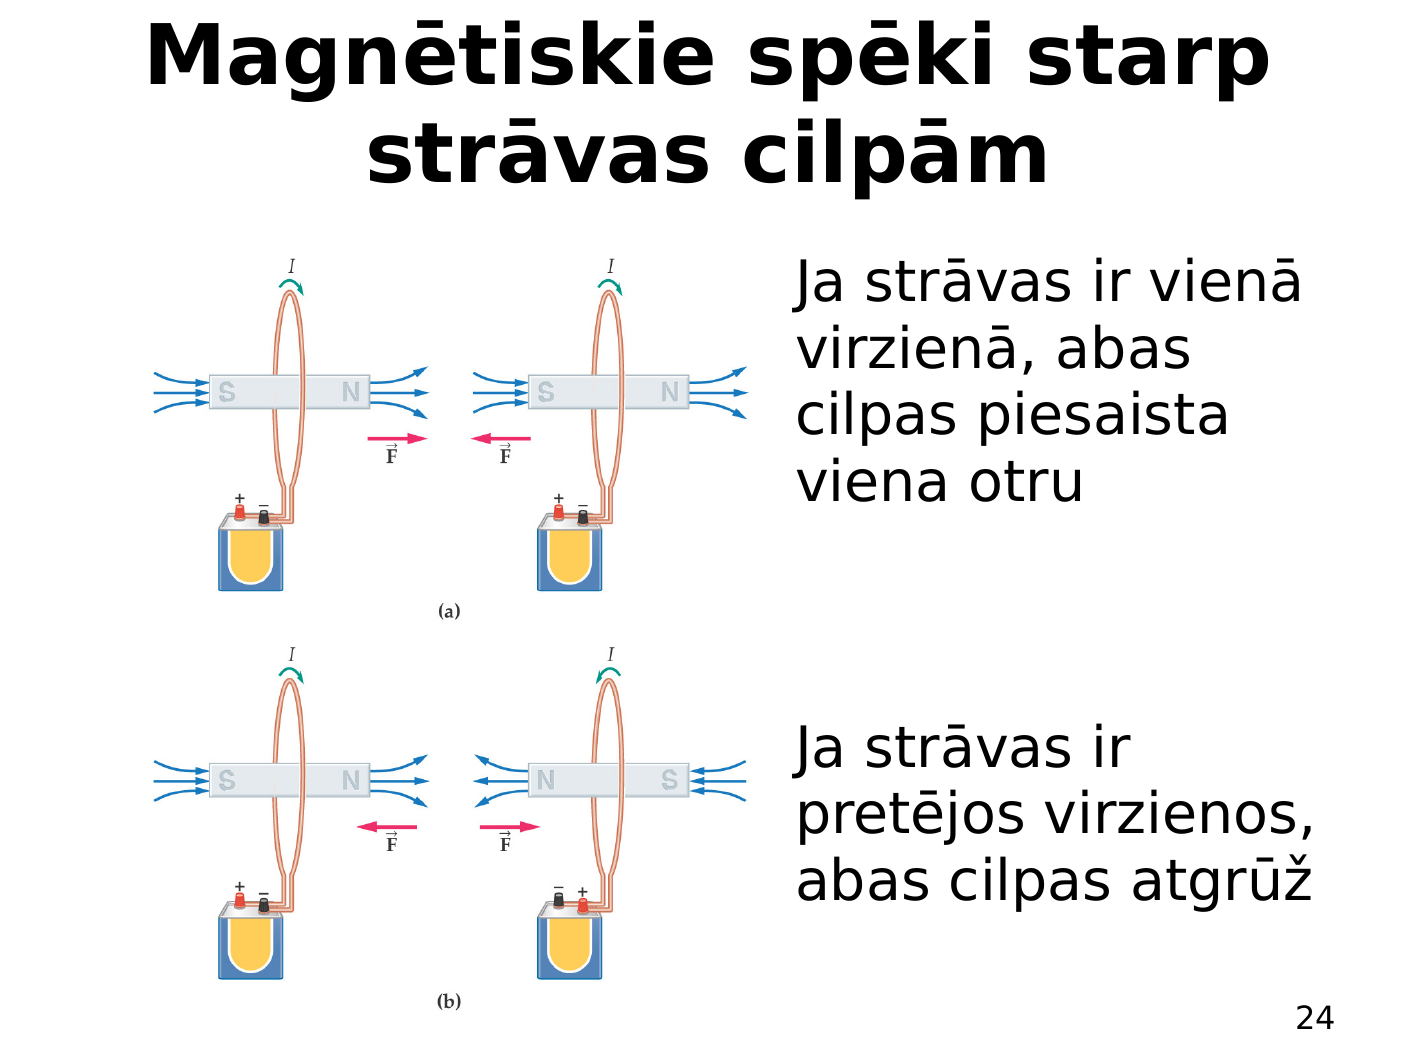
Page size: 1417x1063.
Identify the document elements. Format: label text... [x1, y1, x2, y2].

list Ja strāvas ir vienā virzienā, abas cilpas piesaista viena otru Ja strāvas ir pretējos virzienos, abas cilpas atgrūž [724, 248, 1347, 975]
picture [125, 248, 768, 1021]
title Magnētiskie spēki starp strāvas cilpām [70, 7, 1346, 203]
